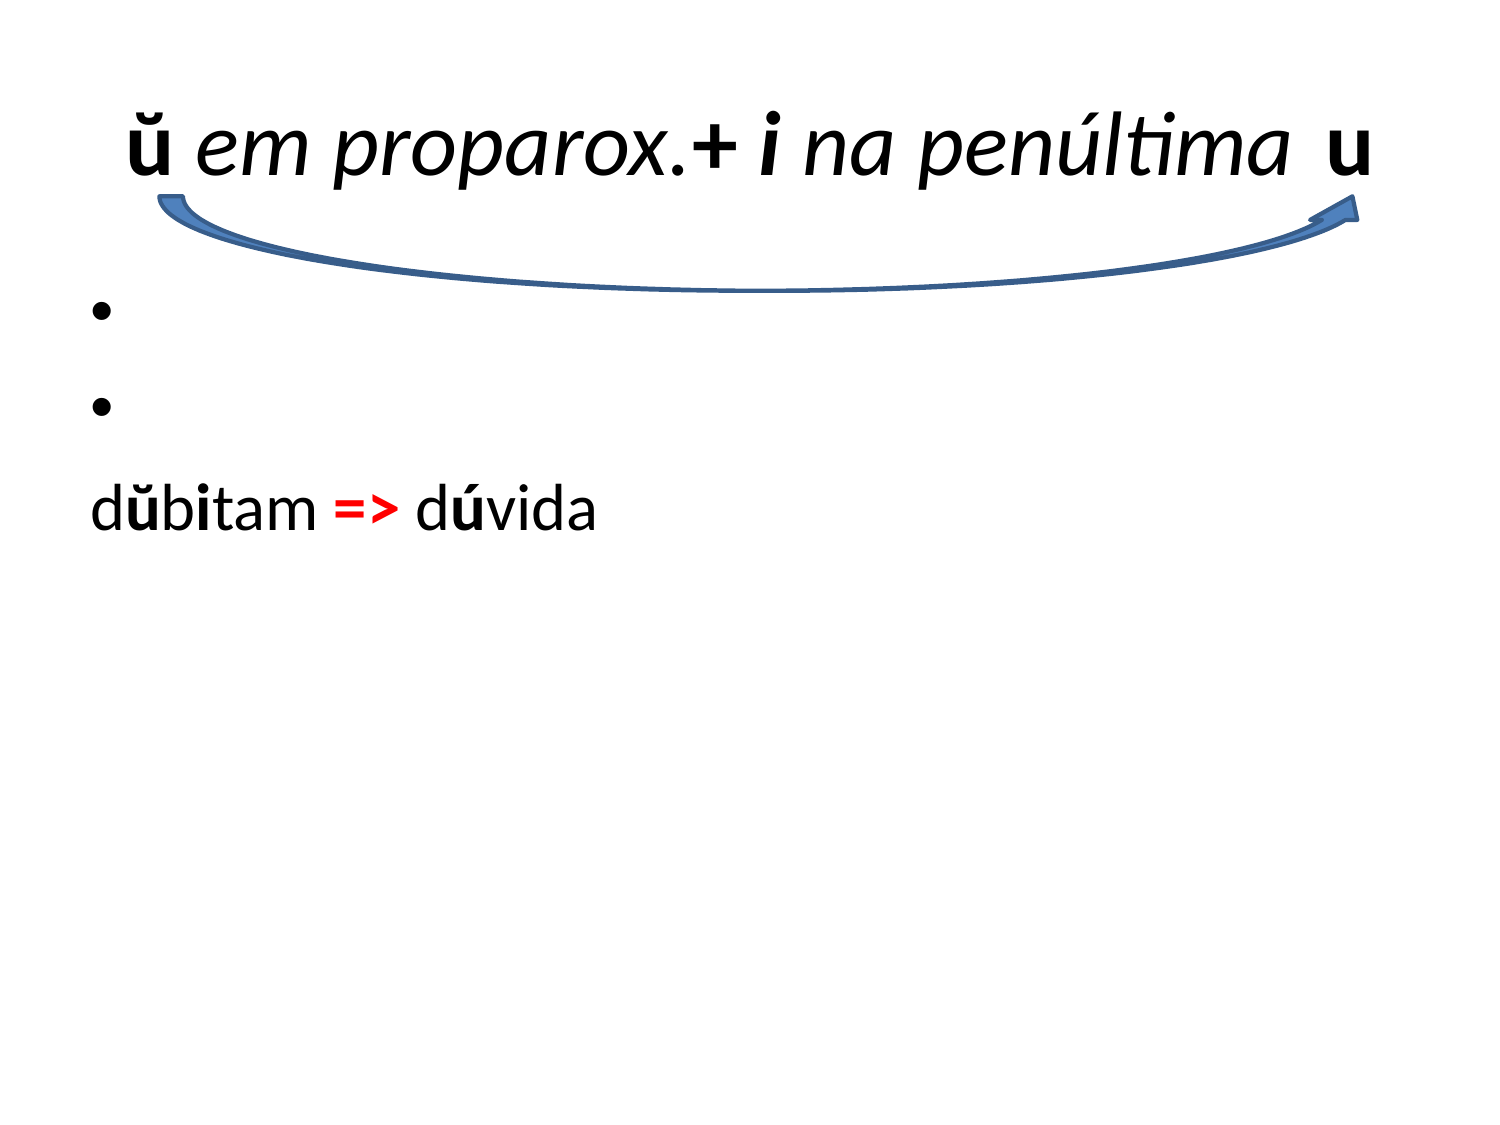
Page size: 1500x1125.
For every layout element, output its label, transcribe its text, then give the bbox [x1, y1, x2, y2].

title ŭ em proparox.+ i na penúltima u [75, 45, 1426, 233]
list dŭbitam => dúvida [356, 262, 1168, 290]
text_box [159, 196, 1358, 291]
list dŭbitam => dúvida [75, 262, 1426, 1005]
